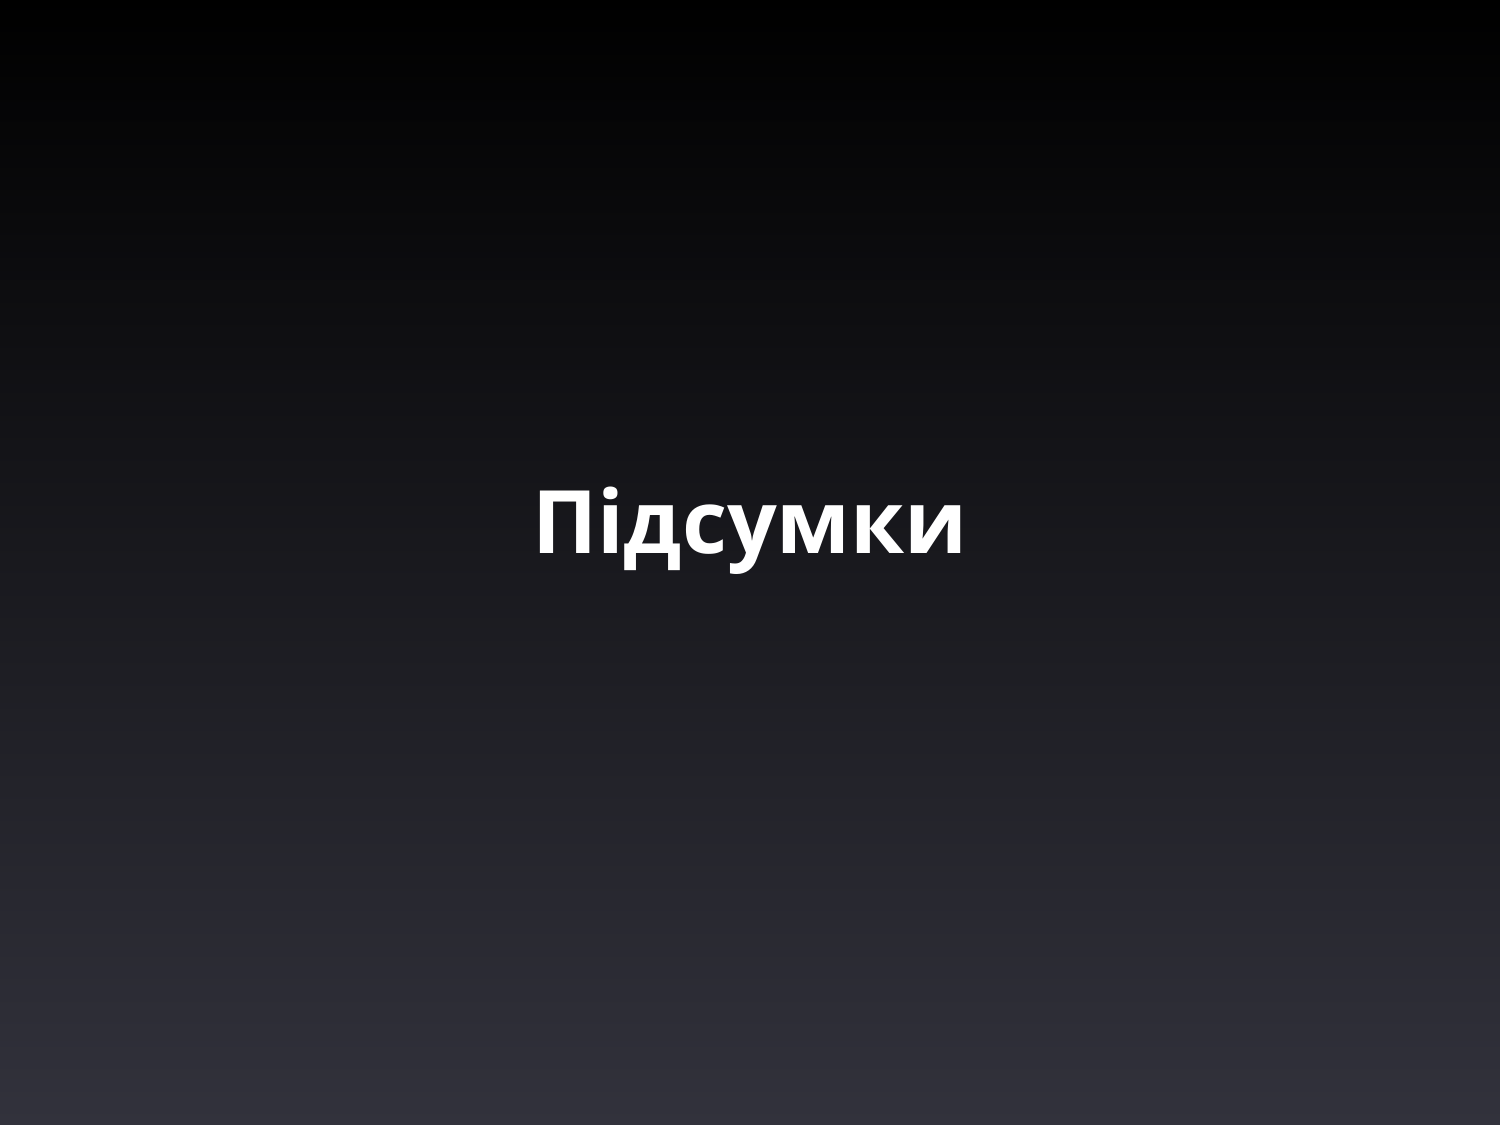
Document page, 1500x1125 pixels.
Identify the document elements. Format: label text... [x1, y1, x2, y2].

title Підсумки [62, 424, 1438, 613]
